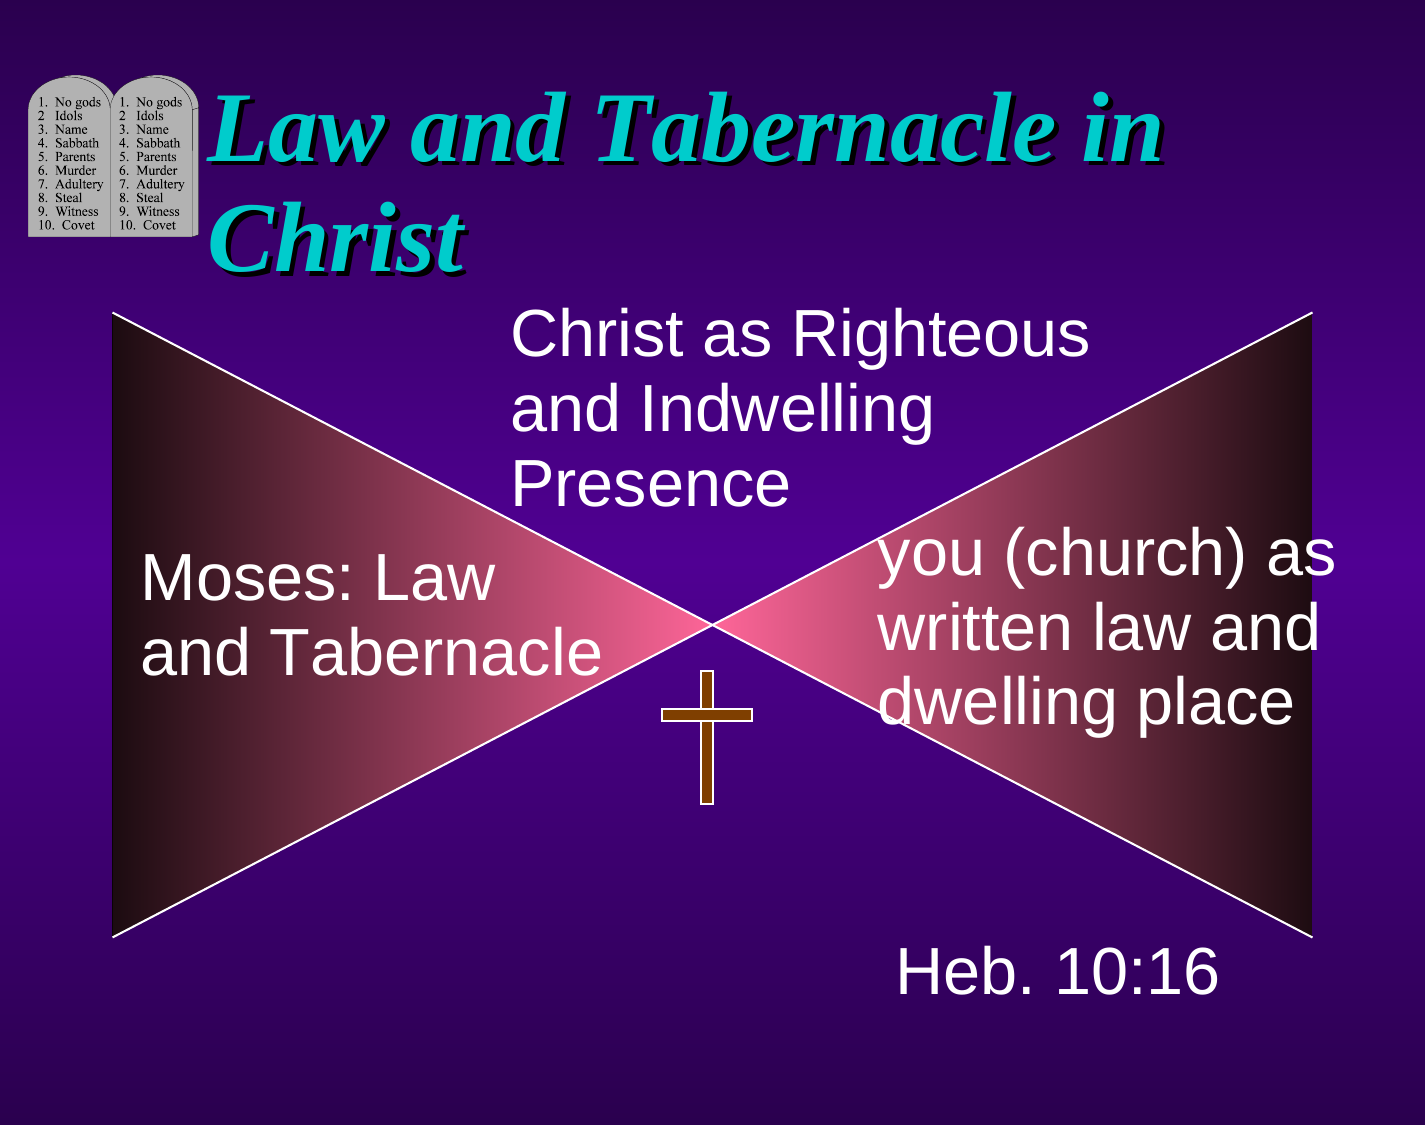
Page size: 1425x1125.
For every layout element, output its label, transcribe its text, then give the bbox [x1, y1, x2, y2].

text_box [112, 314, 568, 936]
text_box [661, 671, 753, 804]
text_box [626, 582, 708, 668]
text_box Heb. 10:16 [880, 926, 1293, 1017]
text_box [951, 747, 1313, 936]
text_box Christ as Righteous and Indwelling Presence [495, 288, 1169, 529]
text_box [717, 549, 862, 701]
text_box you (church) as written law and dwelling place [862, 507, 1388, 747]
title Law and Tabernacle in Christ [193, 64, 1425, 301]
text_box [1169, 314, 1313, 507]
text_box Moses: Law and Tabernacle [125, 532, 626, 698]
